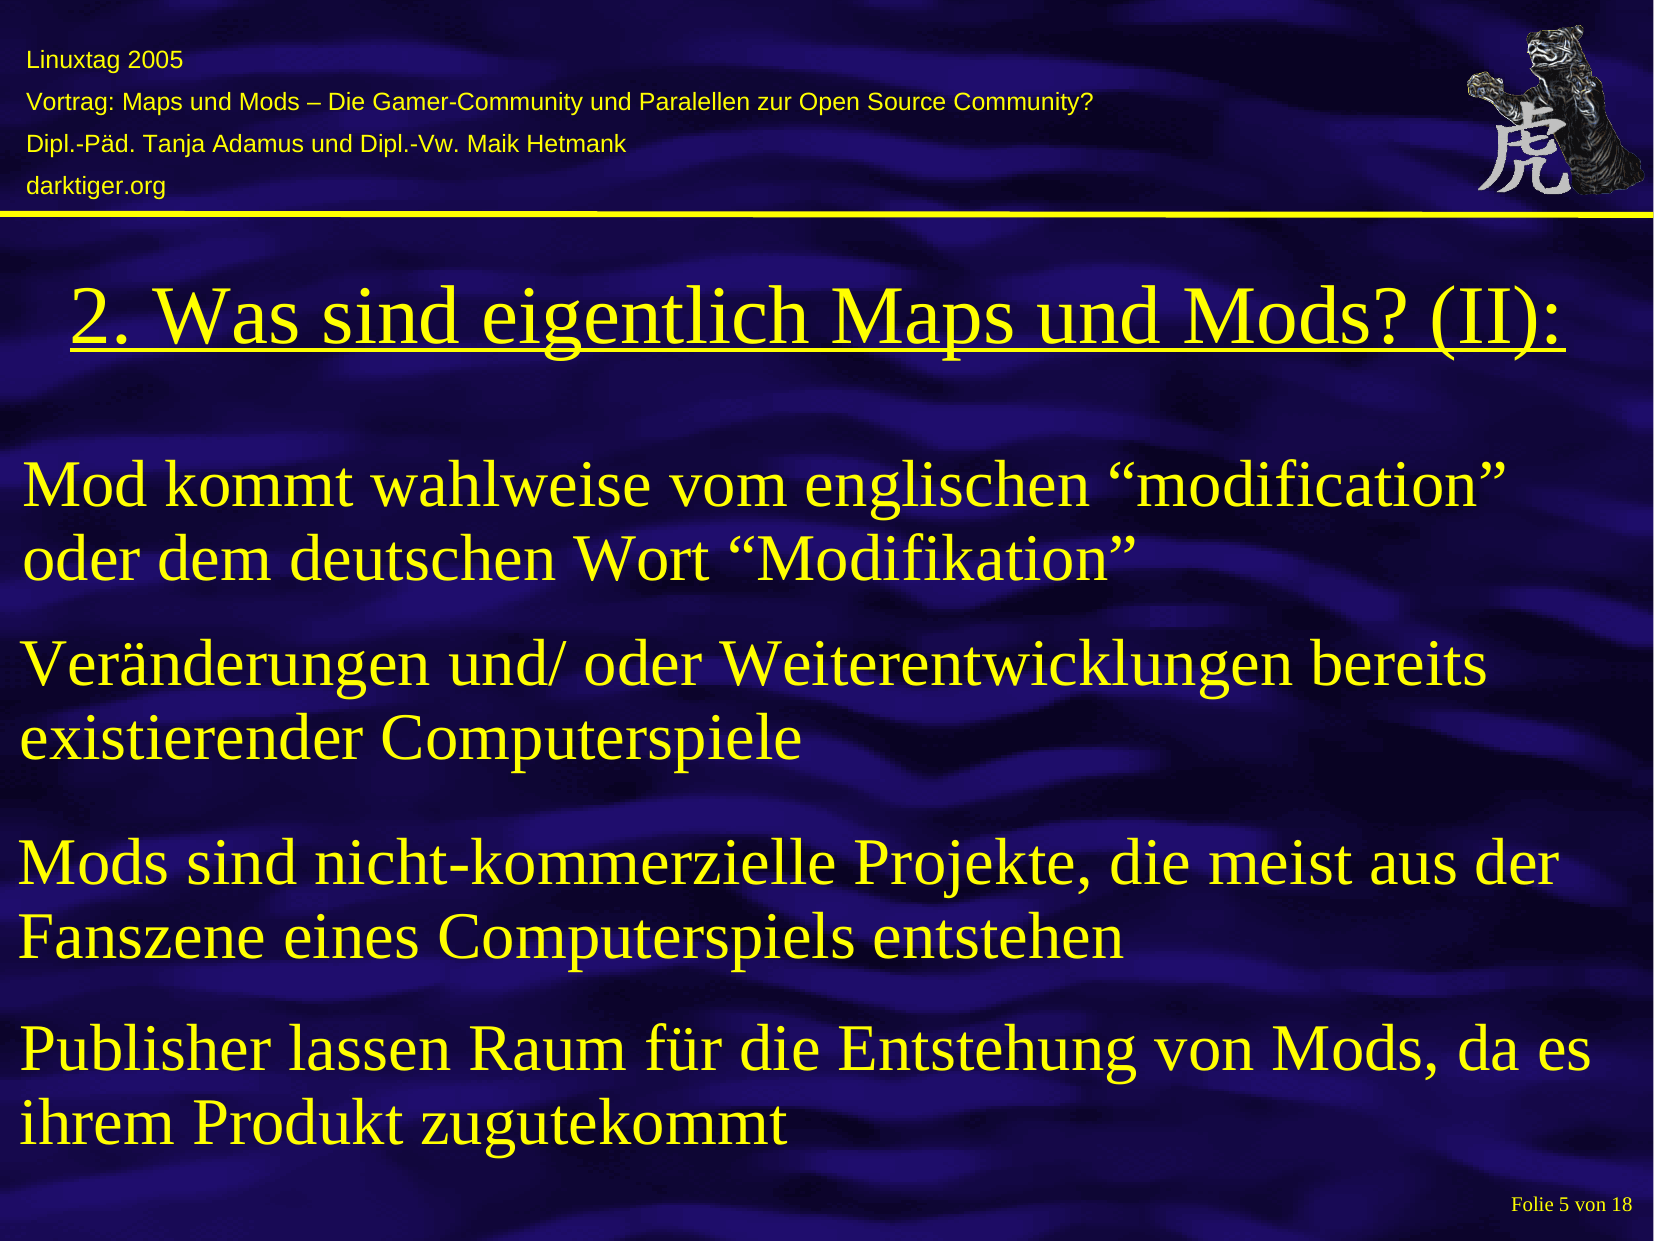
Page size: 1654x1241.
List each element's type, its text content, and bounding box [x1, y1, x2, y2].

text_box Publisher lassen Raum für die Entstehung von Mods, da es ihrem Produkt zugutekommt [19, 1010, 1612, 1159]
picture [0, 217, 1654, 1241]
text_box Veränderungen und/ oder Weiterentwicklungen bereits existierender Computerspiele [19, 626, 1619, 775]
picture [0, 0, 1654, 211]
text_box 2. Was sind eigentlich Maps und Mods? (II): [69, 268, 1567, 362]
text_box Folie 5 von 18 [1510, 1193, 1633, 1217]
text_box Linuxtag 2005 Vortrag: Maps und Mods – Die Gamer-Community und Paralellen zur Open Source Community? Dipl.-Päd. Tanja Adamus und Dipl.-Vw. Maik Hetmank darktiger.org [26, 31, 1097, 186]
text_box Mod kommt wahlweise vom englischen “modification” oder dem deutschen Wort “Modifikation” [22, 446, 1638, 601]
text_box Mods sind nicht-kommerzielle Projekte, die meist aus der Fanszene eines Computerspiels entstehen [18, 824, 1580, 973]
